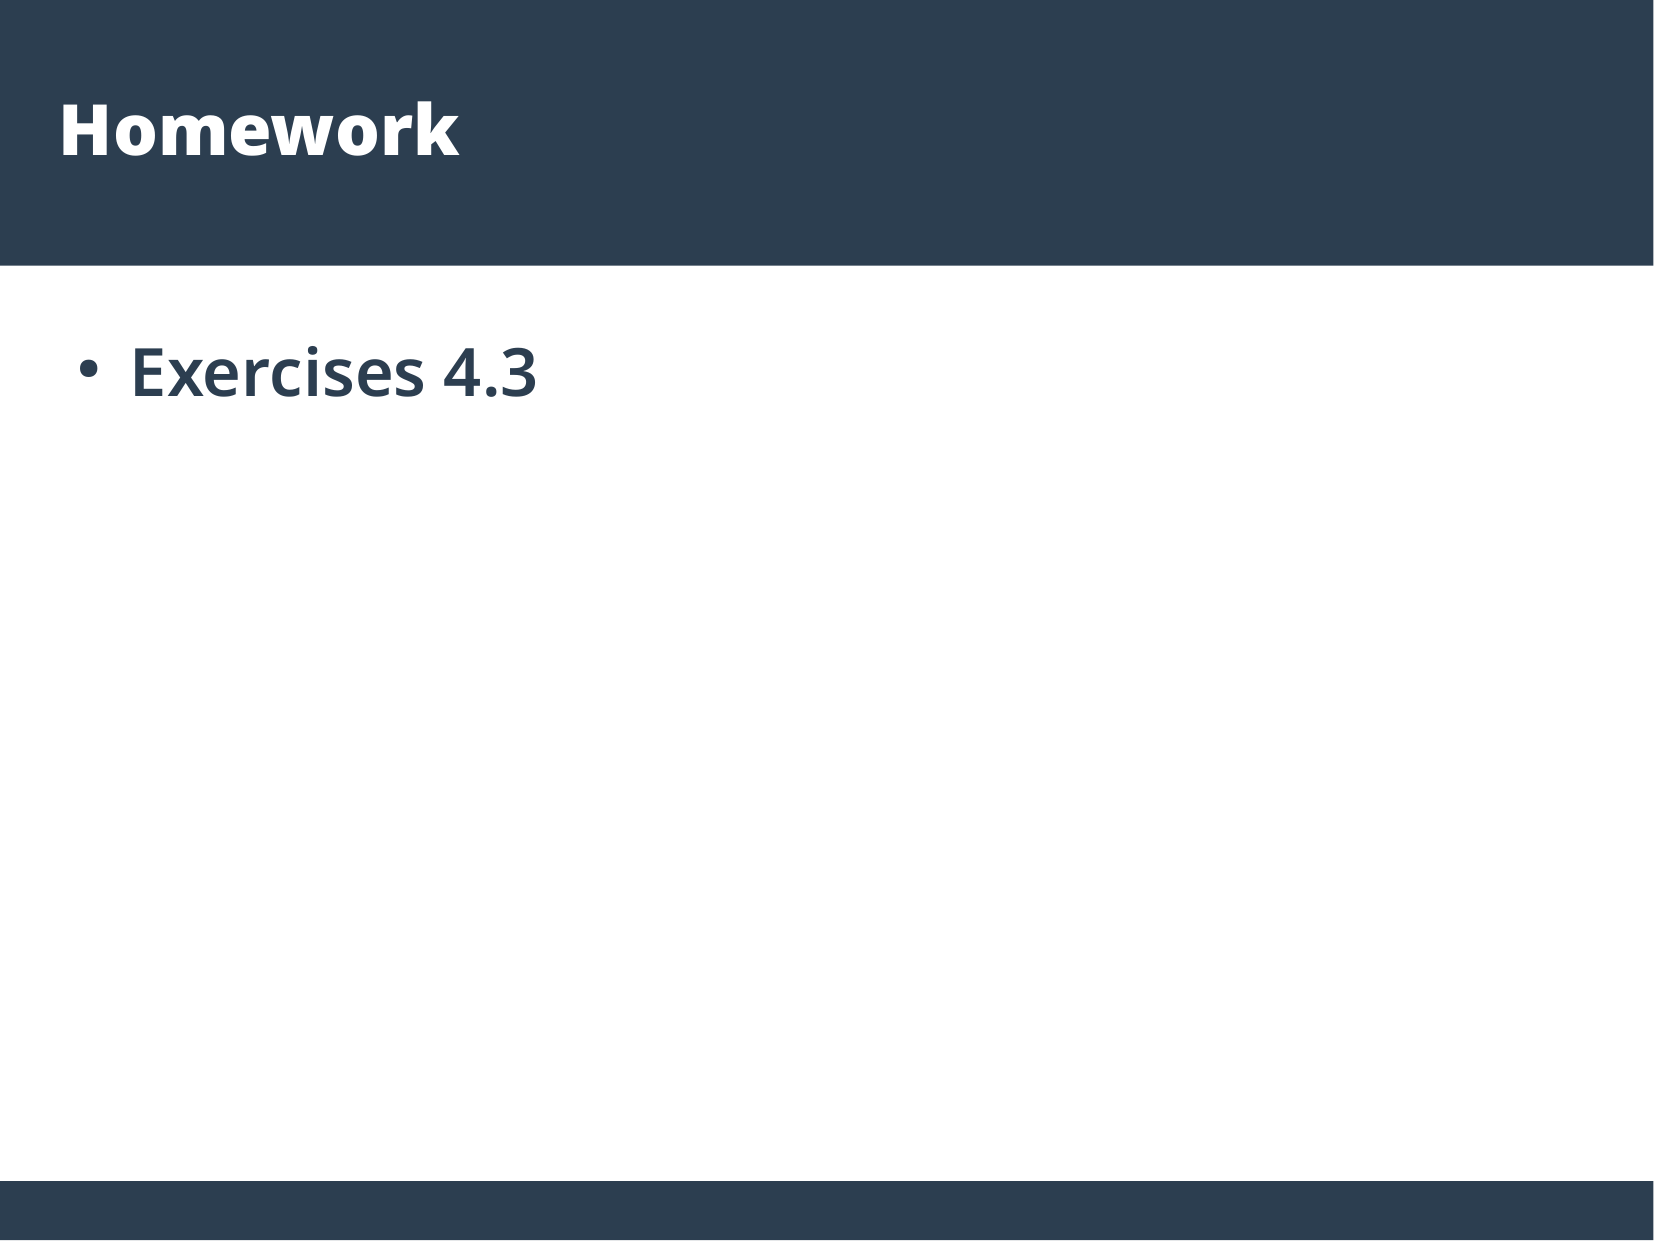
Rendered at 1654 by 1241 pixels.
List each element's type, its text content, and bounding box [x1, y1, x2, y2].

title Homework [59, 49, 1595, 207]
list Exercises 4.3 [59, 324, 1595, 1152]
